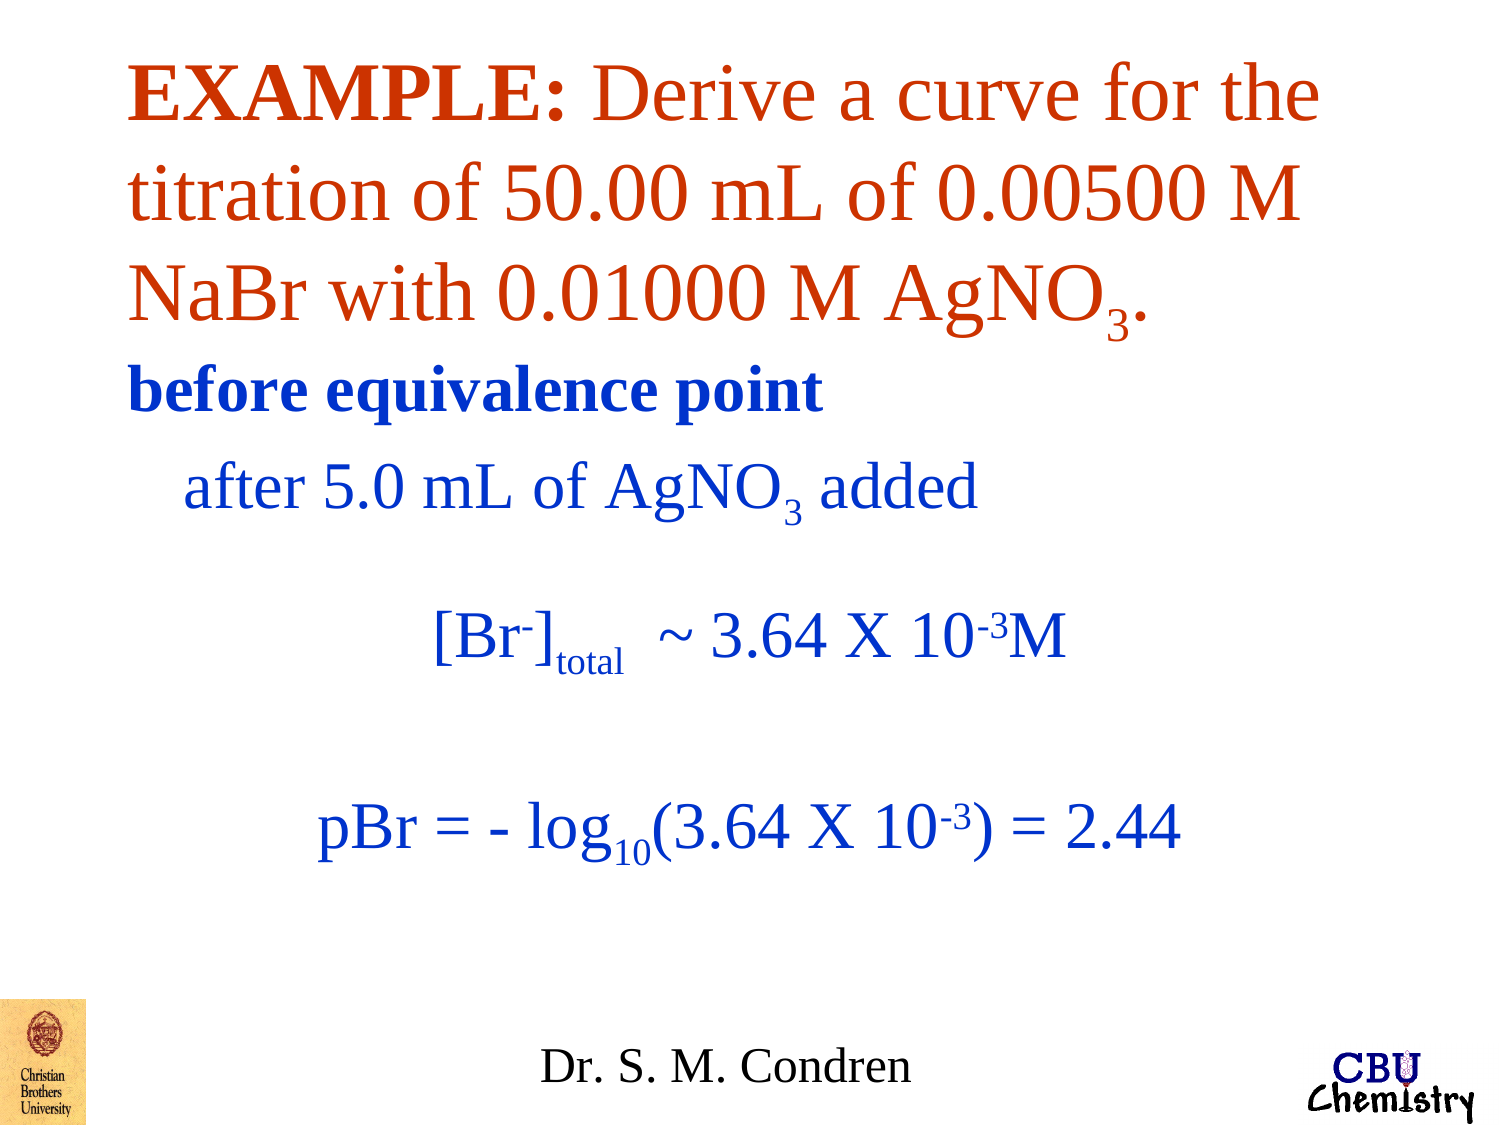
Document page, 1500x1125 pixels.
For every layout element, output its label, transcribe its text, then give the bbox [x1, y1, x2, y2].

list before equivalence point after 5.0 mL of AgNO3 added [Br-]total ~ 3.64 X 10-3M pBr = - log10(3.64 X 10-3) = 2.44 [112, 337, 1388, 1013]
title EXAMPLE: Derive a curve for the titration of 50.00 mL of 0.00500 M NaBr with 0.01000 M AgNO3. [112, 29, 1388, 337]
